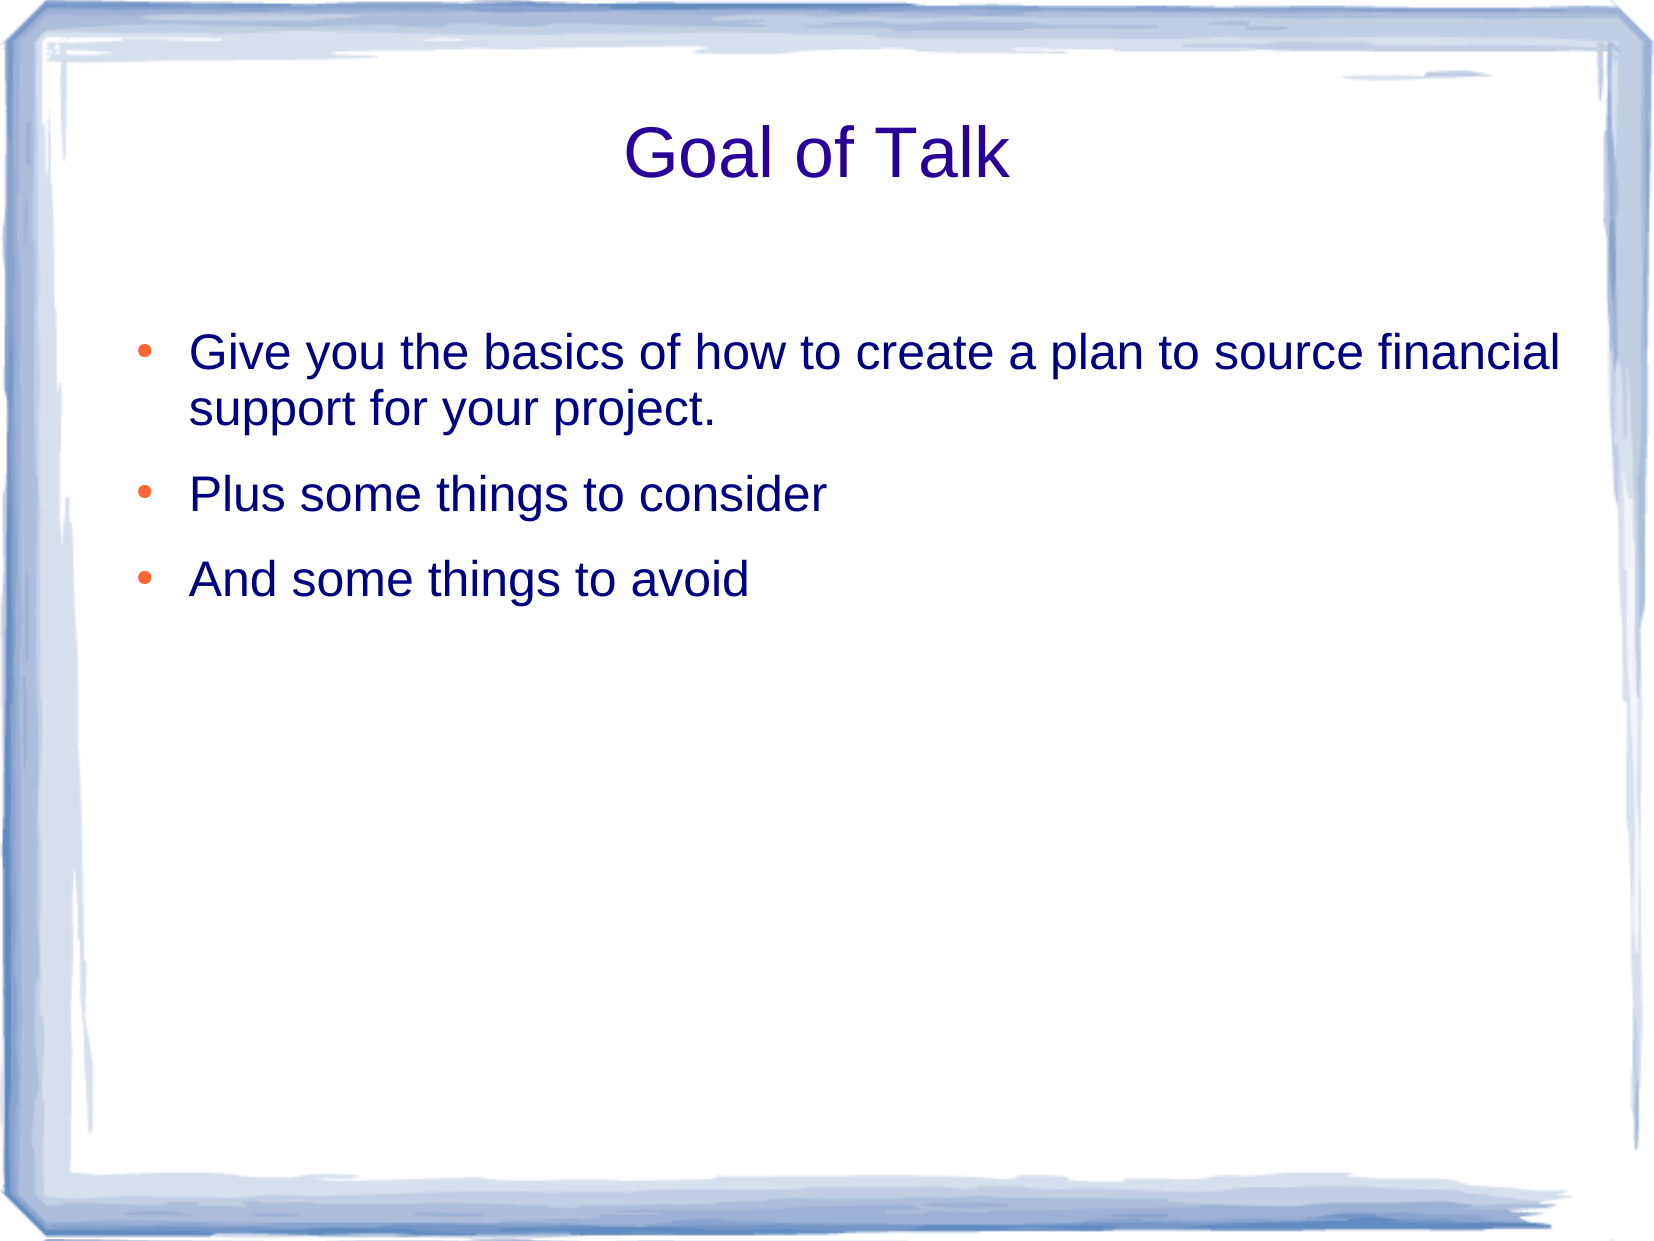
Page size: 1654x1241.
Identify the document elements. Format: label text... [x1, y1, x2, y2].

picture [0, 0, 1654, 1241]
title Goal of Talk [82, 49, 1571, 257]
list Give you the basics of how to create a plan to source financial support for your project. Plus some things to consider And some things to avoid [118, 324, 1571, 1004]
